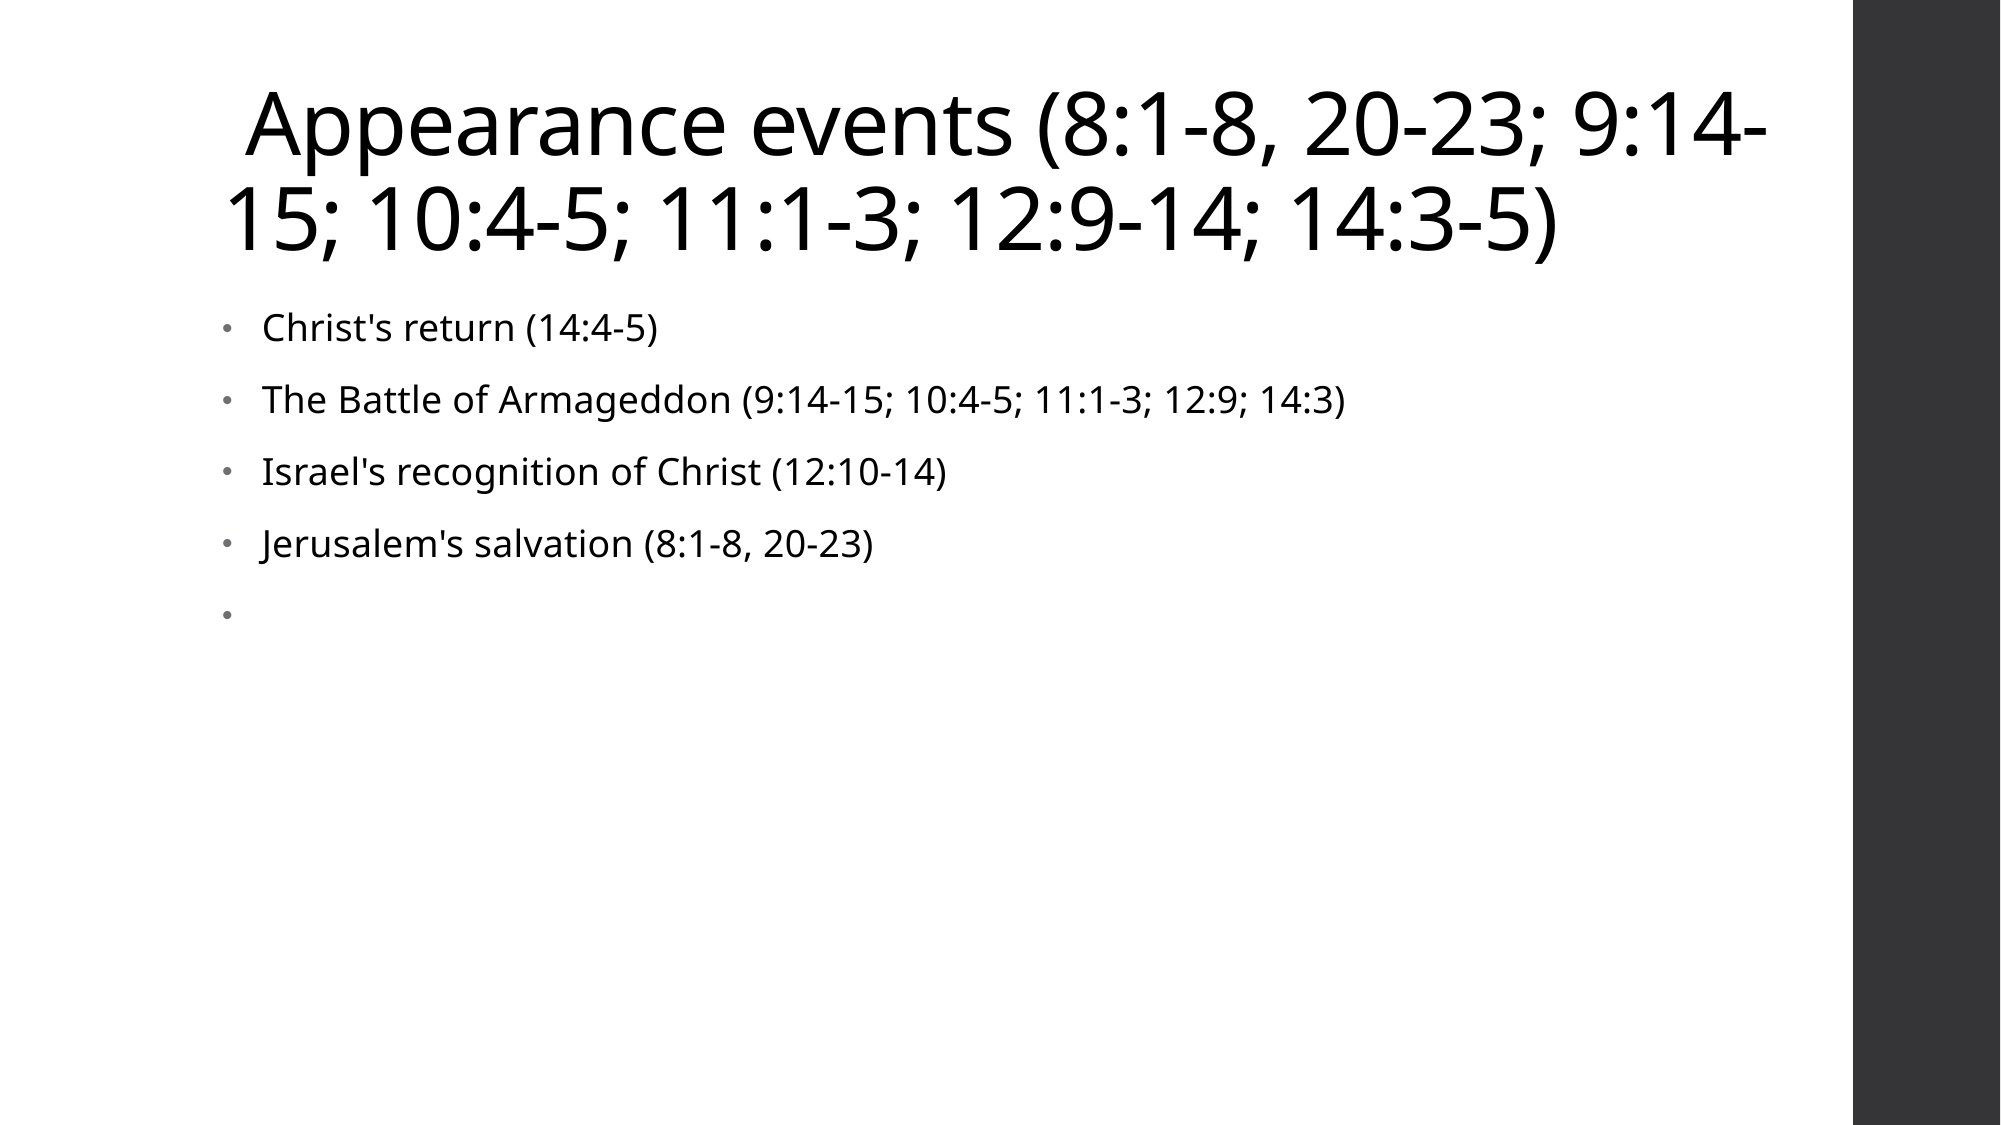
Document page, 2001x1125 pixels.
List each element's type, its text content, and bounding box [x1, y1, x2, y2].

list Christ's return (14:4-5) The Battle of Armageddon (9:14-15; 10:4-5; 11:1-3; 12:9; 14:3) Israel's recognition of Christ (12:10-14) Jerusalem's salvation (8:1-8, 20-23) [206, 299, 1617, 1014]
title Appearance events (8:1-8, 20-23; 9:14-15; 10:4-5; 11:1-3; 12:9-14; 14:3-5) [206, 60, 1797, 278]
